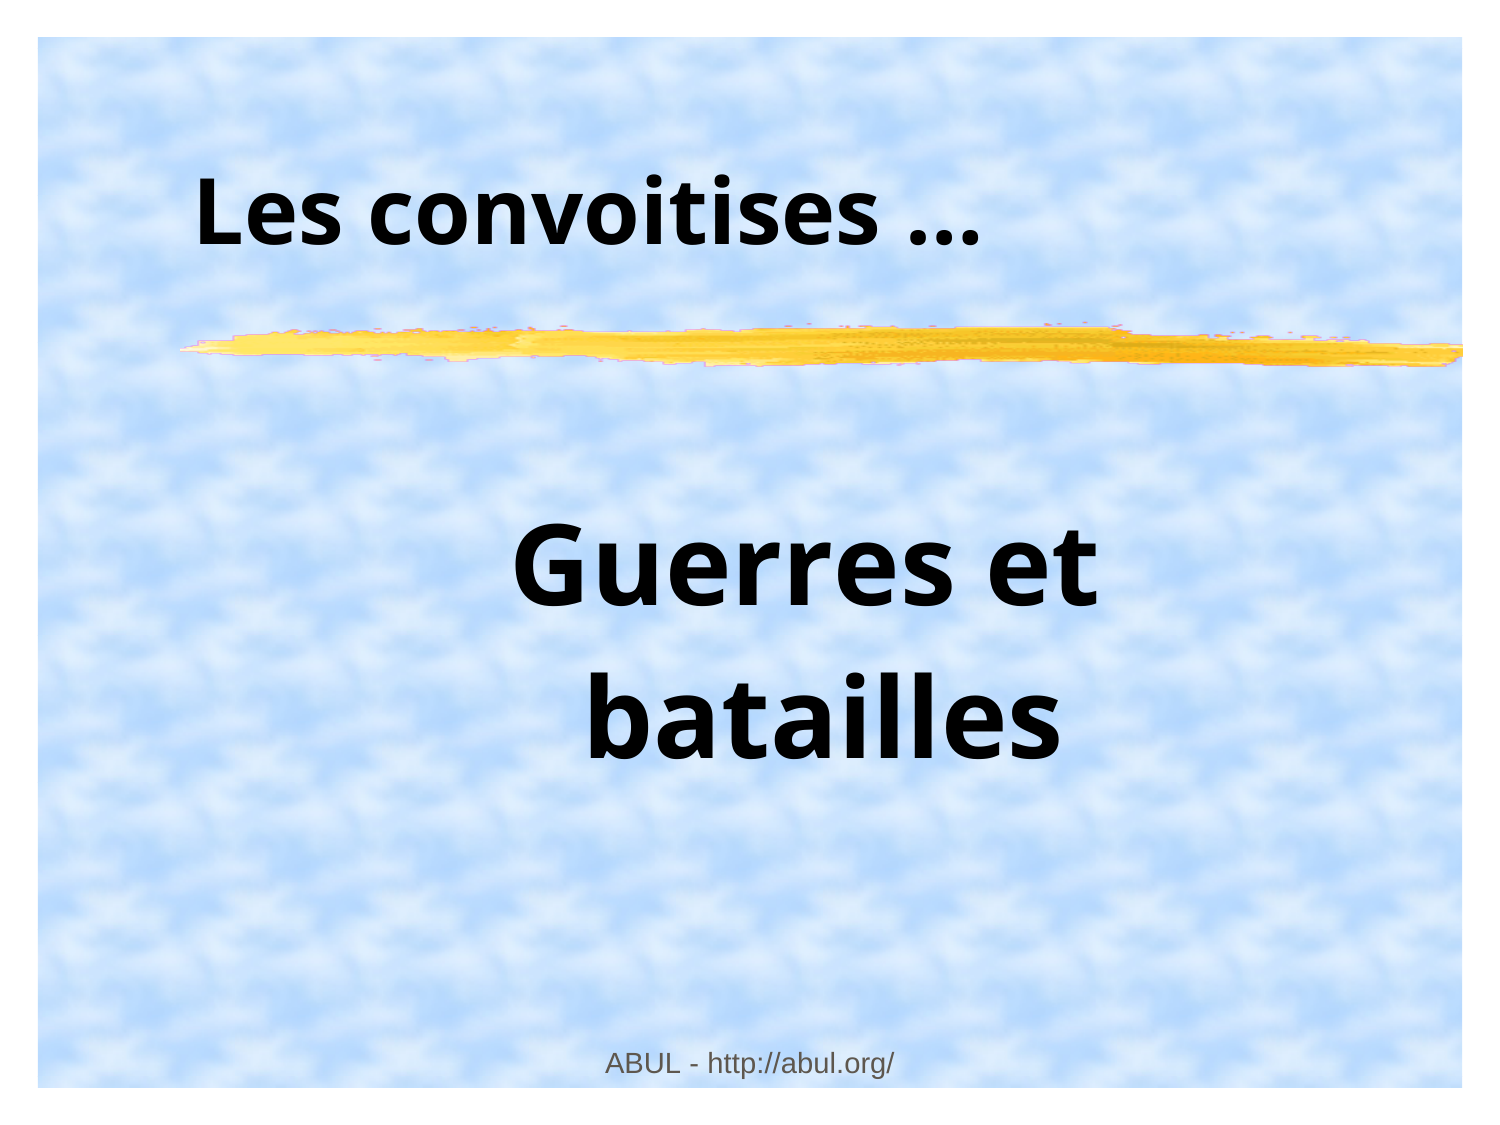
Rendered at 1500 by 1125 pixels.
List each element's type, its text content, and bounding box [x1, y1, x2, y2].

picture [37, 37, 1463, 1088]
subtitle Guerres et batailles [255, 499, 1320, 778]
title Les convoitises … [177, 121, 1389, 297]
